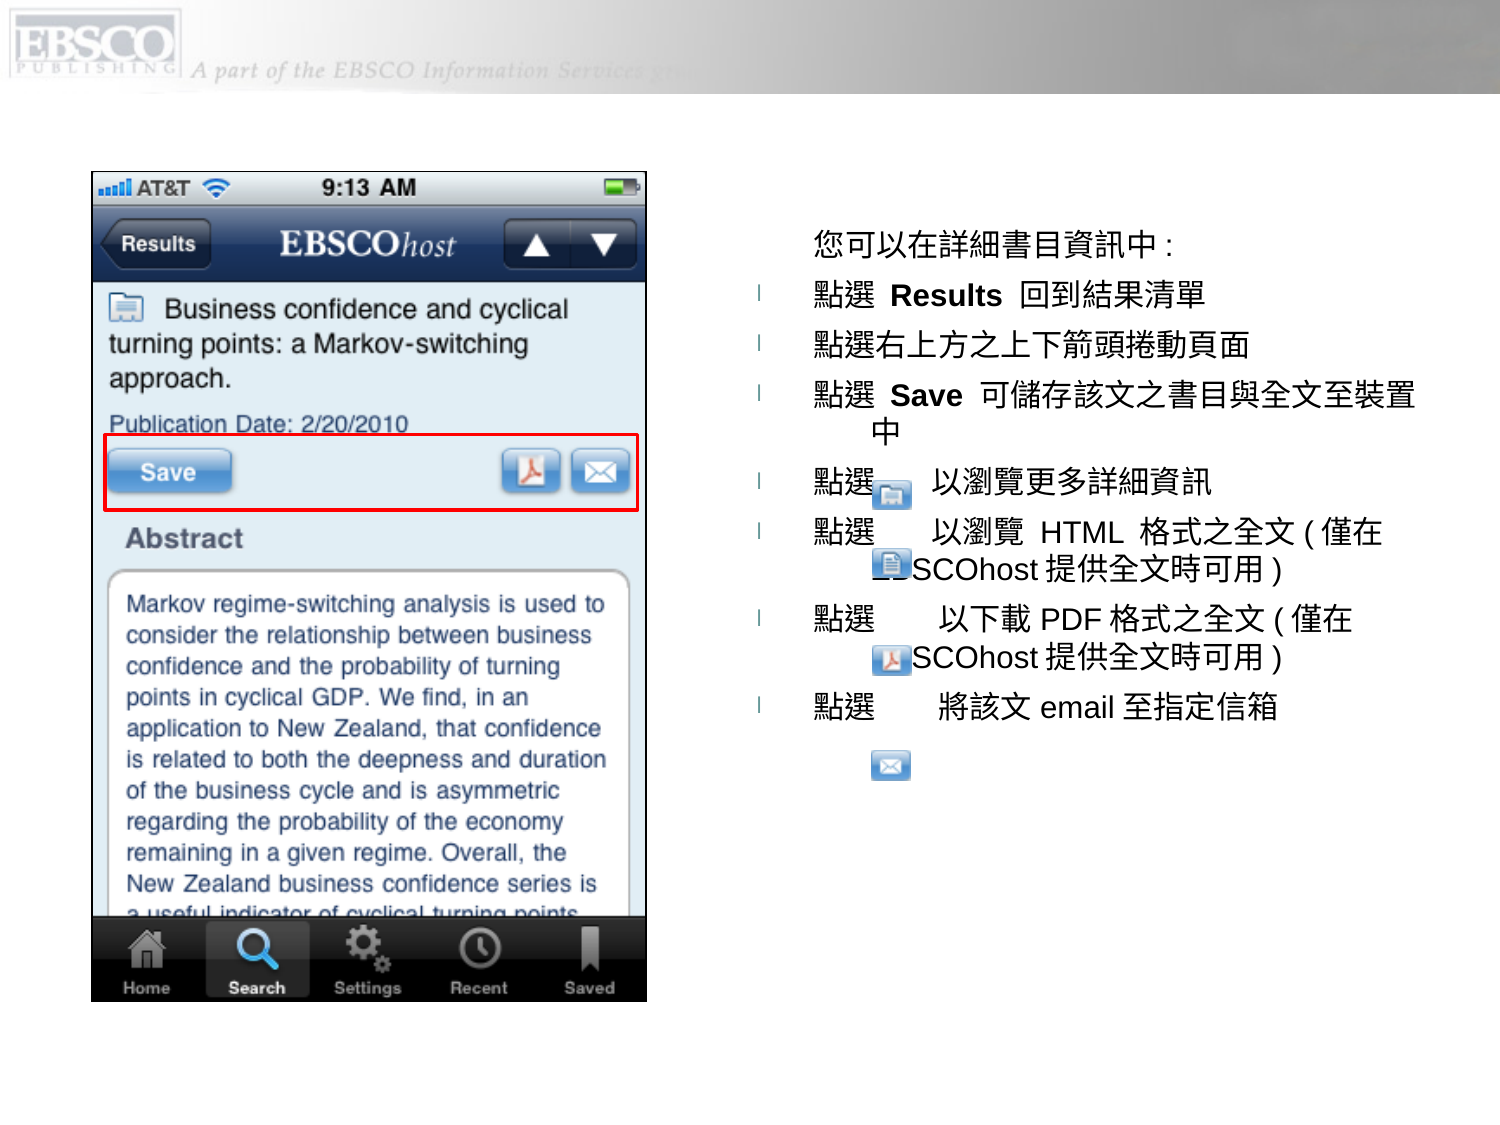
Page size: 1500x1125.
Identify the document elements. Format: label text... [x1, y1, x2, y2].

picture [872, 480, 912, 510]
picture [871, 750, 911, 781]
picture [872, 645, 912, 676]
picture [872, 548, 912, 578]
picture [0, 0, 1500, 94]
picture [92, 172, 646, 1001]
text_box 您可以在詳細書目資訊中: 點選 Results 回到結果清單 點選右上方之上下箭頭捲動頁面 點選 Save 可儲存該文之書目與全文至裝置中 點選 以瀏覽更多詳細資訊 點選 以瀏覽 HTML 格式之全文(僅在EBSCOhost提供全文時可用) 點選 以下載PDF格式之全文(僅在EBSCOhost提供全文時可用) 點選 將該文email至指定信箱 [704, 217, 1436, 789]
